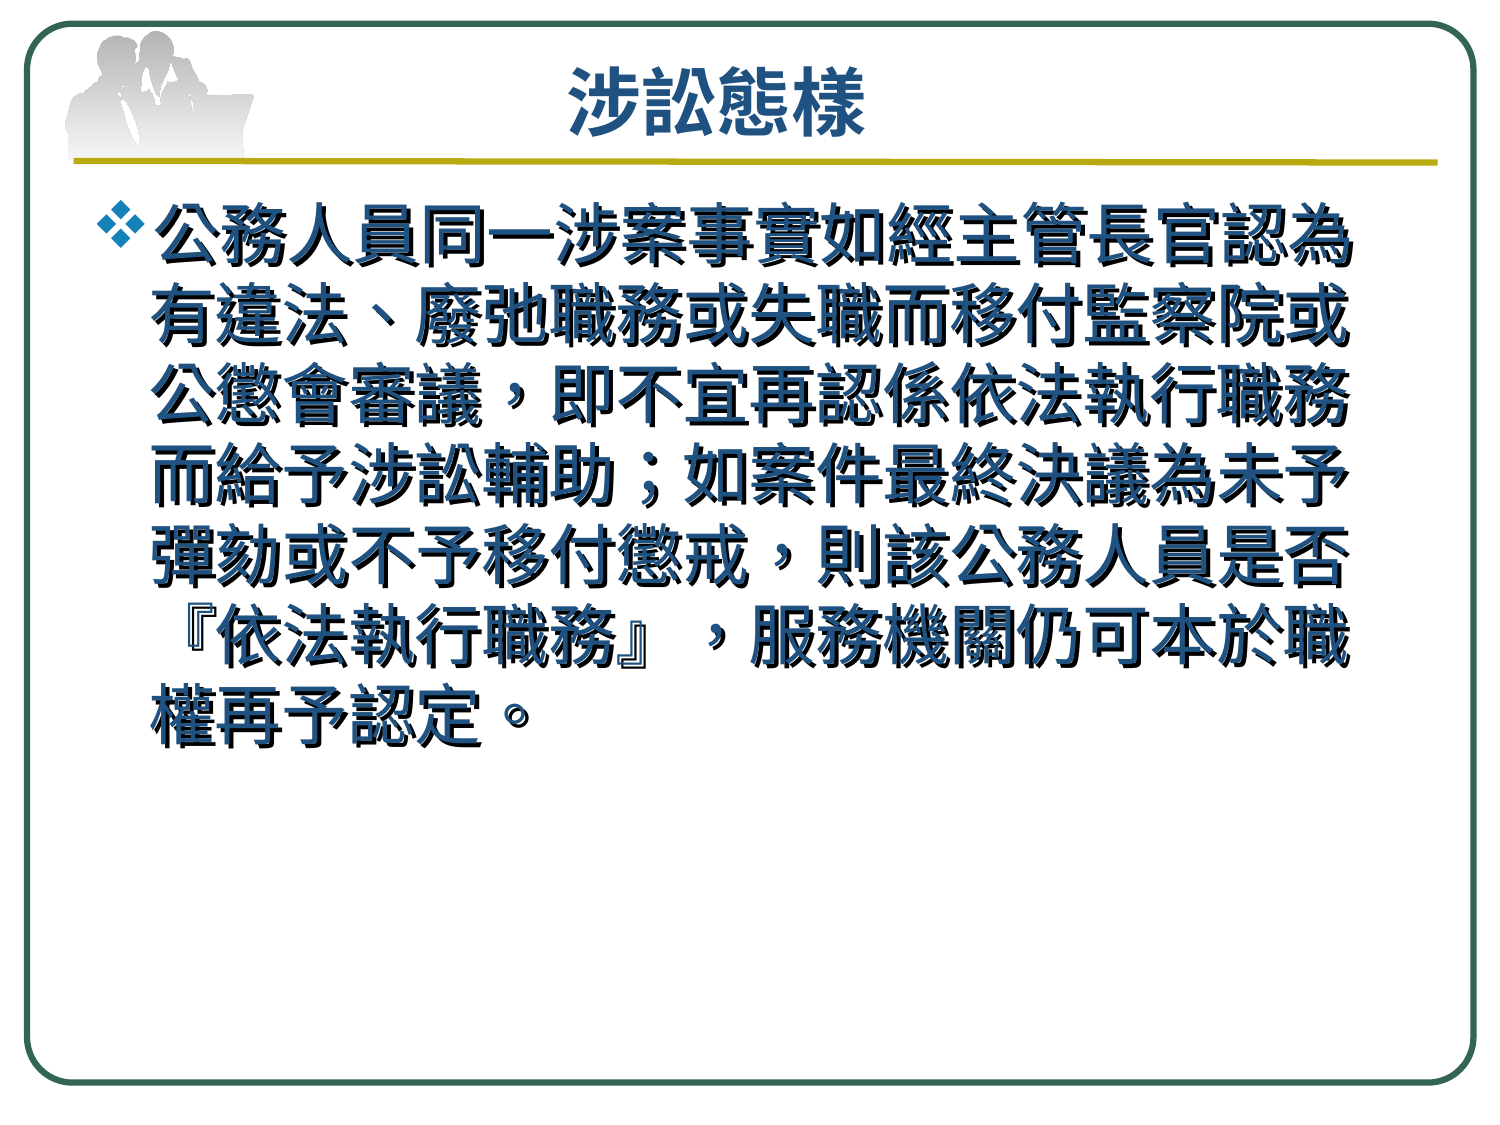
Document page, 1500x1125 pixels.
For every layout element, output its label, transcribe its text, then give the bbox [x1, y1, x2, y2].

title 涉訟態樣 [41, 54, 1392, 148]
list 公務人員同一涉案事實如經主管長官認為有違法、廢弛職務或失職而移付監察院或公懲會審議，即不宜再認係依法執行職務而給予涉訟輔助；如案件最終決議為未予彈劾或不予移付懲戒，則該公務人員是否『依法執行職務』，服務機關仍可本於職權再予認定。 [76, 184, 1386, 1018]
